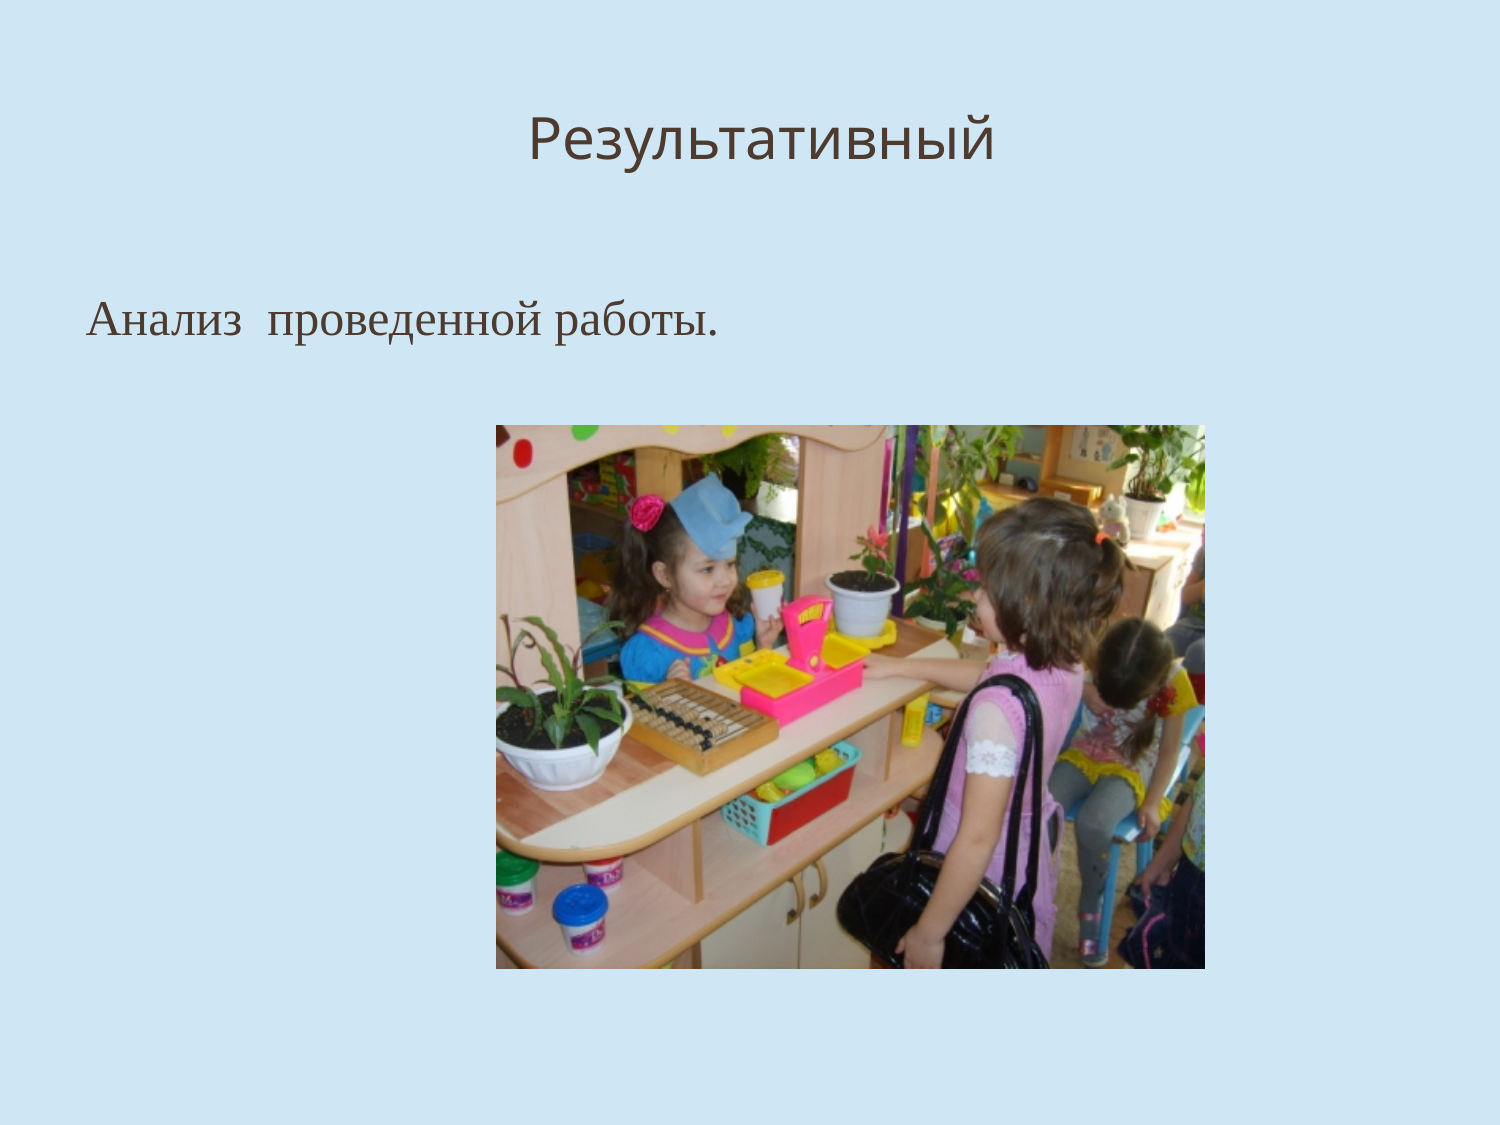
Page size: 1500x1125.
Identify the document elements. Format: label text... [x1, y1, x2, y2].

list Анализ проведенной работы. [70, 188, 1473, 1038]
title Результативный [50, 23, 1475, 178]
picture [496, 425, 1205, 969]
